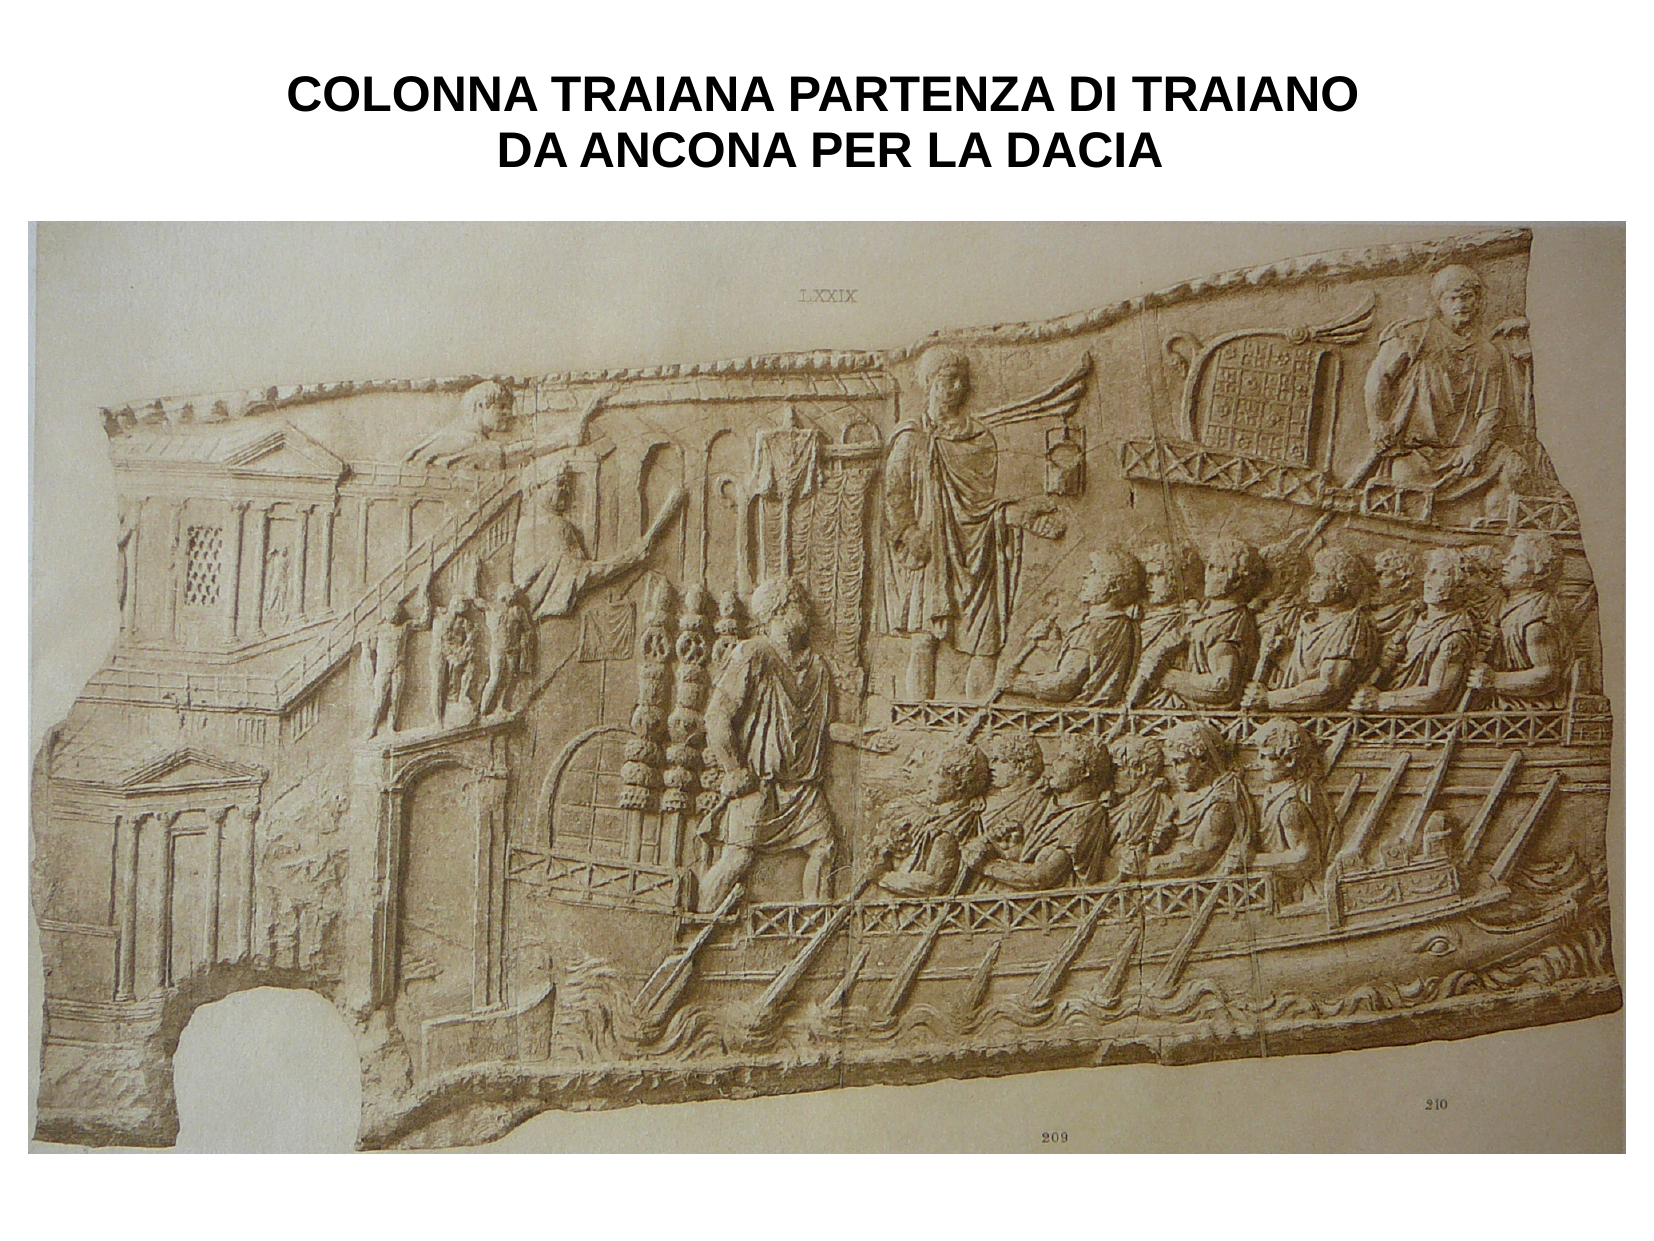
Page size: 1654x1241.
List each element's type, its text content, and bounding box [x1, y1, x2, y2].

picture [28, 221, 1626, 1154]
text_box COLONNA TRAIANA PARTENZA DI TRAIANO DA ANCONA PER LA DACIA [271, 59, 1375, 186]
